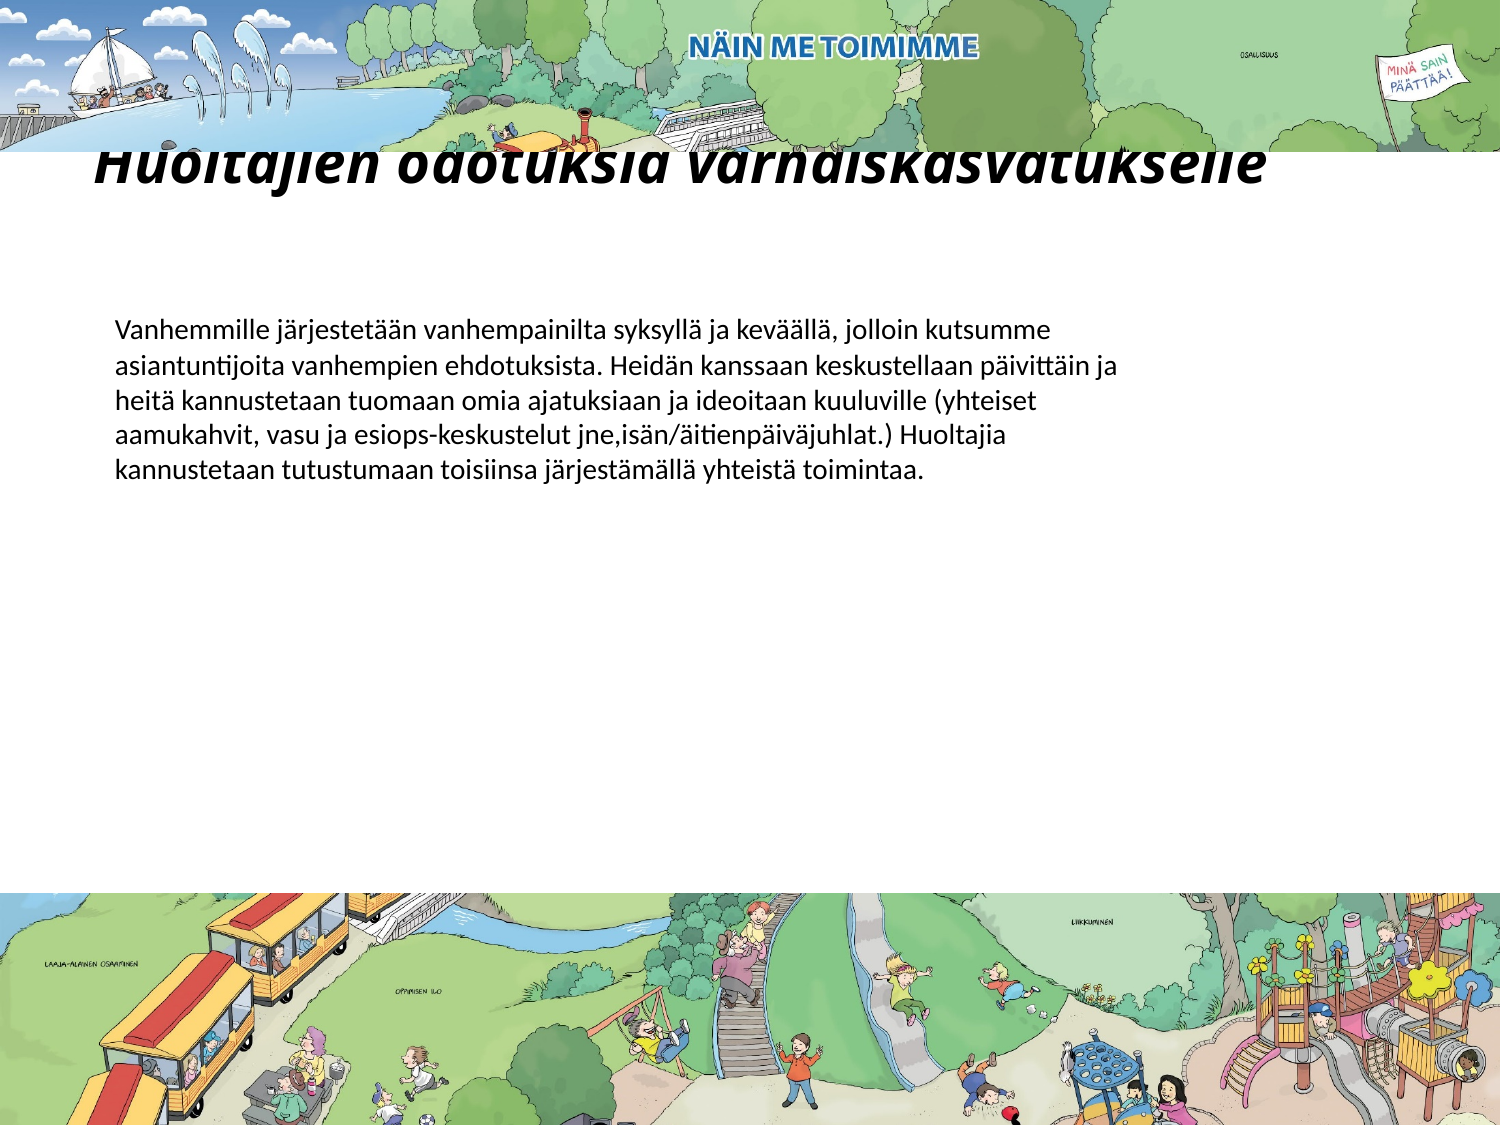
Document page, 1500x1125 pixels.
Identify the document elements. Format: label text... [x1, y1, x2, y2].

picture [0, 0, 1500, 152]
picture [0, 893, 1500, 1125]
text_box Vanhemmille järjestetään vanhempainilta syksyllä ja keväällä, jolloin kutsumme asiantuntijoita vanhempien ehdotuksista. Heidän kanssaan keskustellaan päivittäin ja heitä kannustetaan tuomaan omia ajatuksiaan ja ideoitaan kuuluville (yhteiset aamukahvit, vasu ja esiops-keskustelut jne,isän/äitienpäiväjuhlat.) Huoltajia kannustetaan tutustumaan toisiinsa järjestämällä yhteistä toimintaa. [100, 303, 1187, 958]
text_box Huoltajien odotuksia varhaiskasvatukselle [79, 152, 1430, 303]
